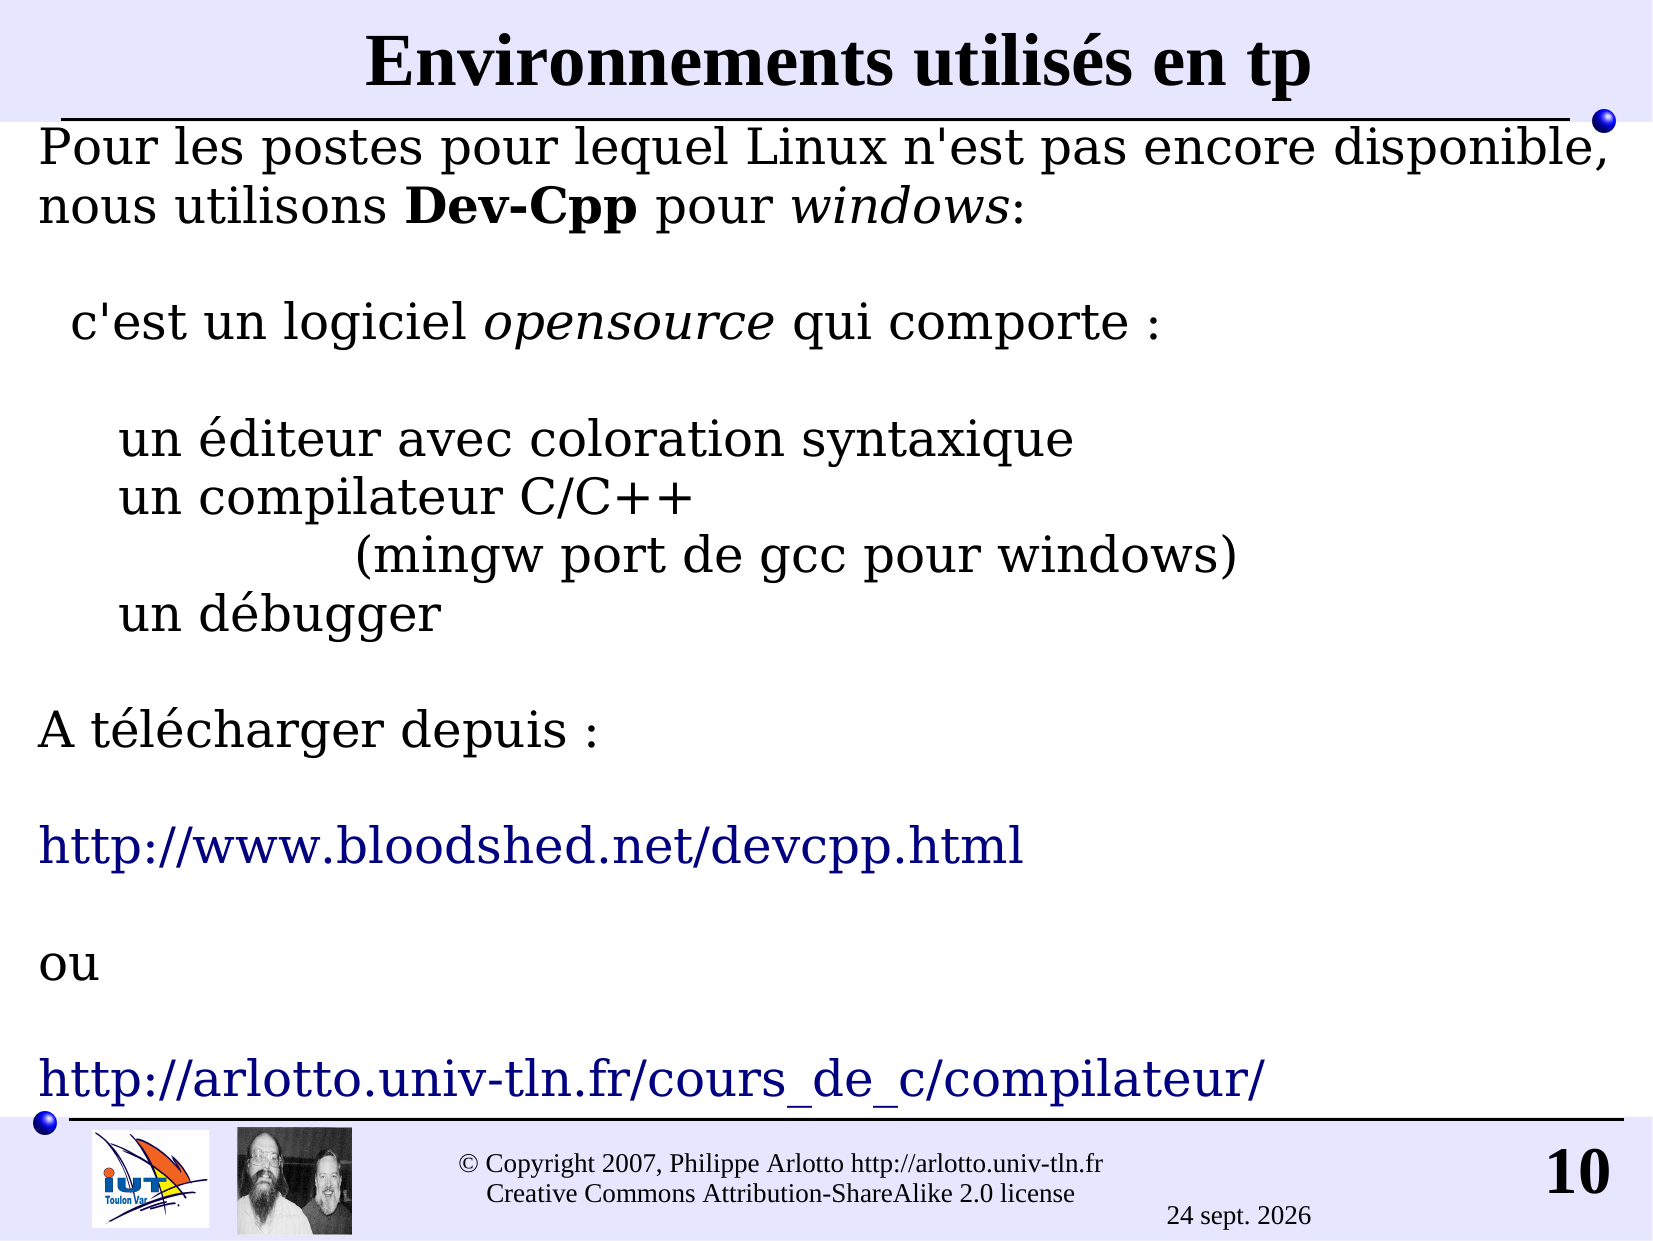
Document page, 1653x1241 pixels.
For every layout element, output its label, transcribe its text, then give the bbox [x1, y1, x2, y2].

title Environnements utilisés en tp [95, 11, 1585, 110]
picture [237, 1226, 352, 1235]
text_box Pour les postes pour lequel Linux n'est pas encore disponible, nous utilisons Dev-Cpp pour windows: c'est un logiciel opensource qui comporte : un éditeur avec coloration syntaxique un compilateur C/C++ (mingw port de gcc pour windows) un débugger A télécharger depuis : http://www.bloodshed.net/devcpp.html ou http://arlotto.univ-tln.fr/cours_de_c/compilateur/ [38, 118, 1612, 1226]
